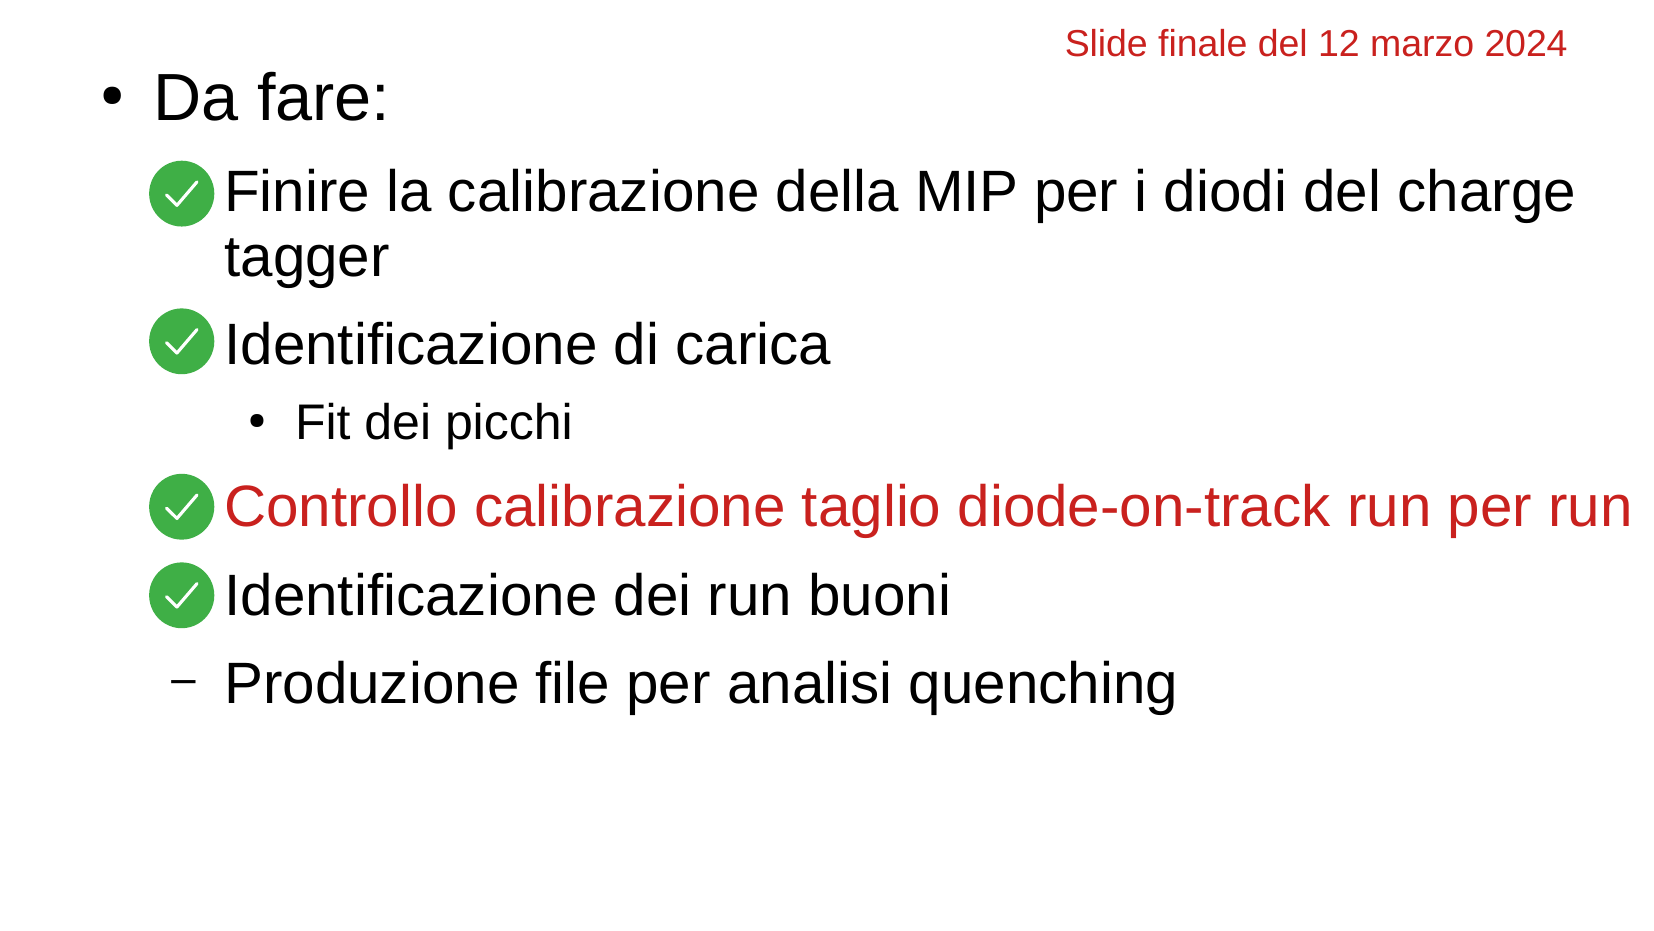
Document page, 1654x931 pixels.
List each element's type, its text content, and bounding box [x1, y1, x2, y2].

text_box [149, 309, 214, 374]
list Da fare: Finire la calibrazione della MIP per i diodi del charge tagger Identificazione di carica Fit dei picchi Controllo calibrazione taglio diode-on-track run per run Identificazione dei run buoni Produzione file per analisi quenching [82, 60, 1636, 757]
text_box [149, 474, 214, 539]
text_box [149, 563, 214, 628]
text_box Slide finale del 12 marzo 2024 [1050, 15, 1591, 76]
text_box [149, 161, 214, 226]
